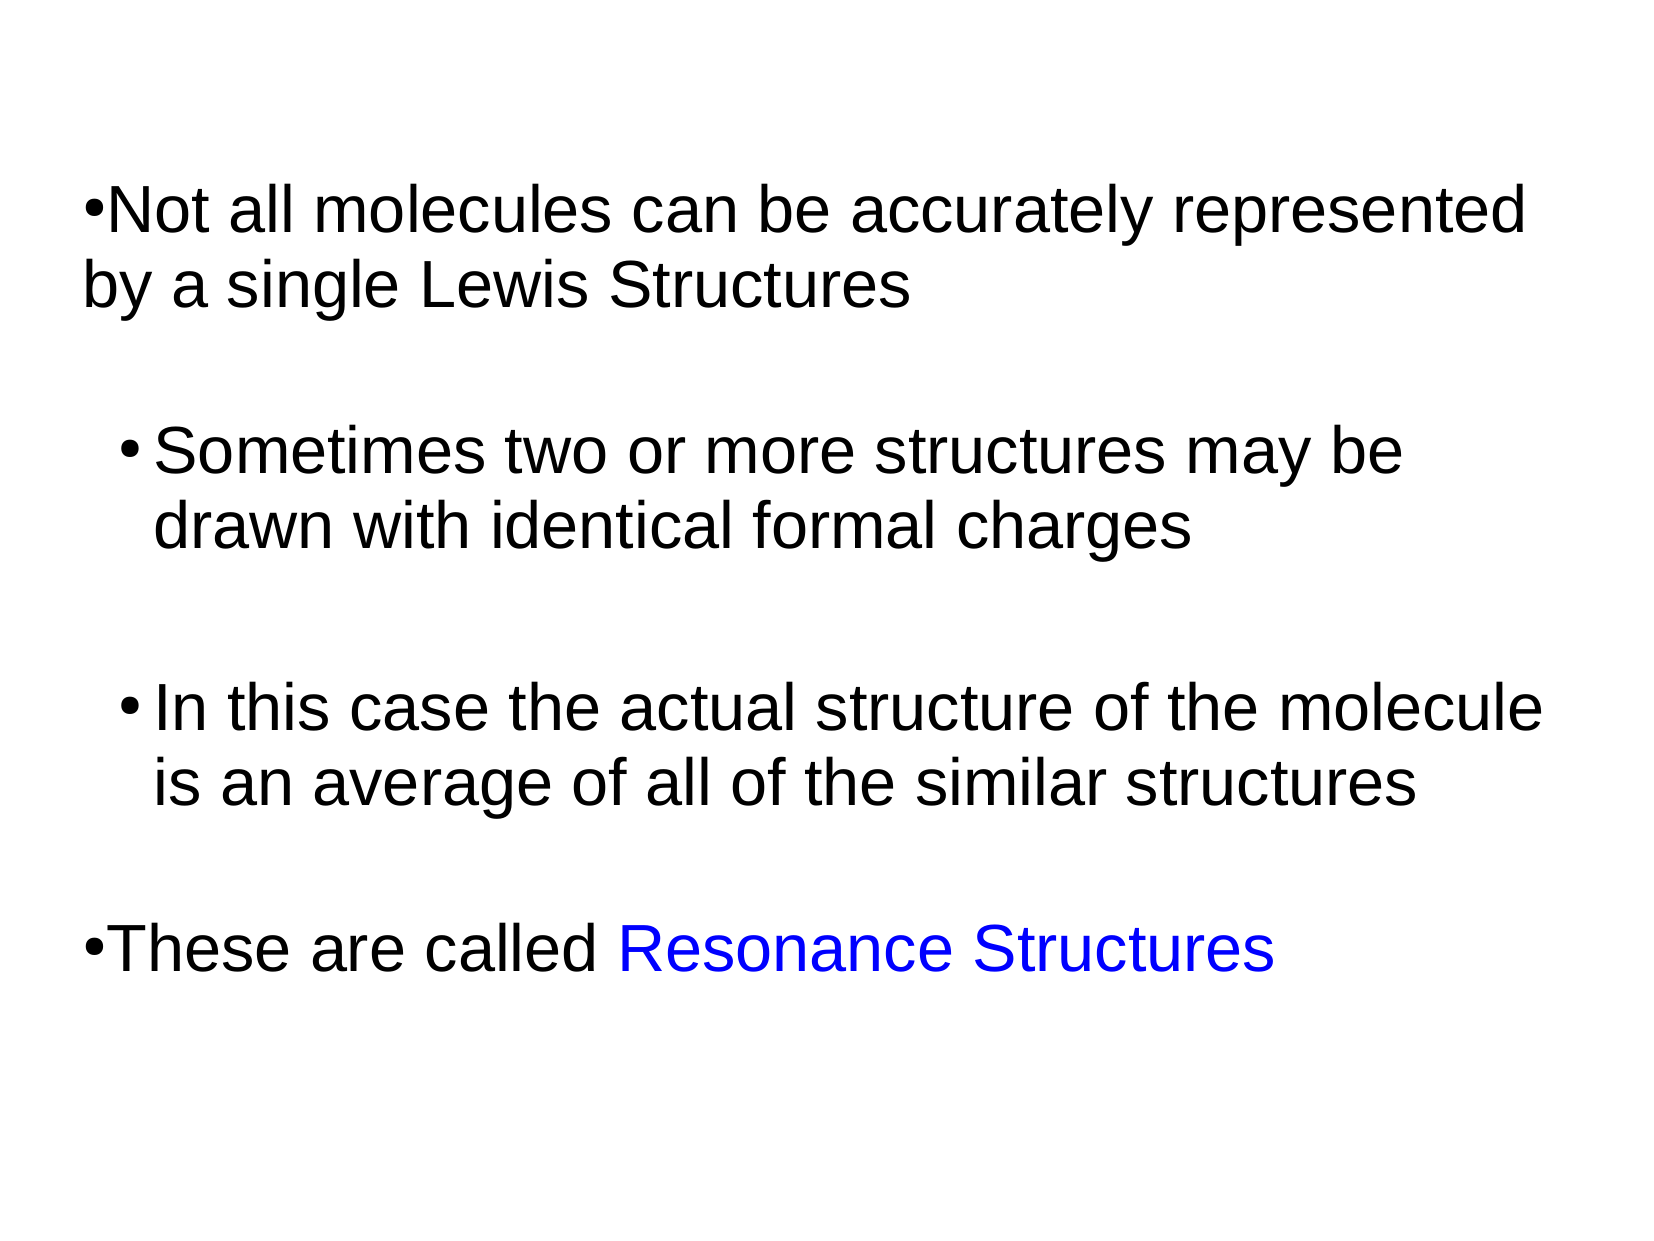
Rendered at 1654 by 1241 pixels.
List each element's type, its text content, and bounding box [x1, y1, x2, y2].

subtitle Not all molecules can be accurately represented by a single Lewis Structures Sometimes two or more structures may be drawn with identical formal charges In this case the actual structure of the molecule is an average of all of the similar structures These are called Resonance Structures [82, 49, 1571, 1109]
